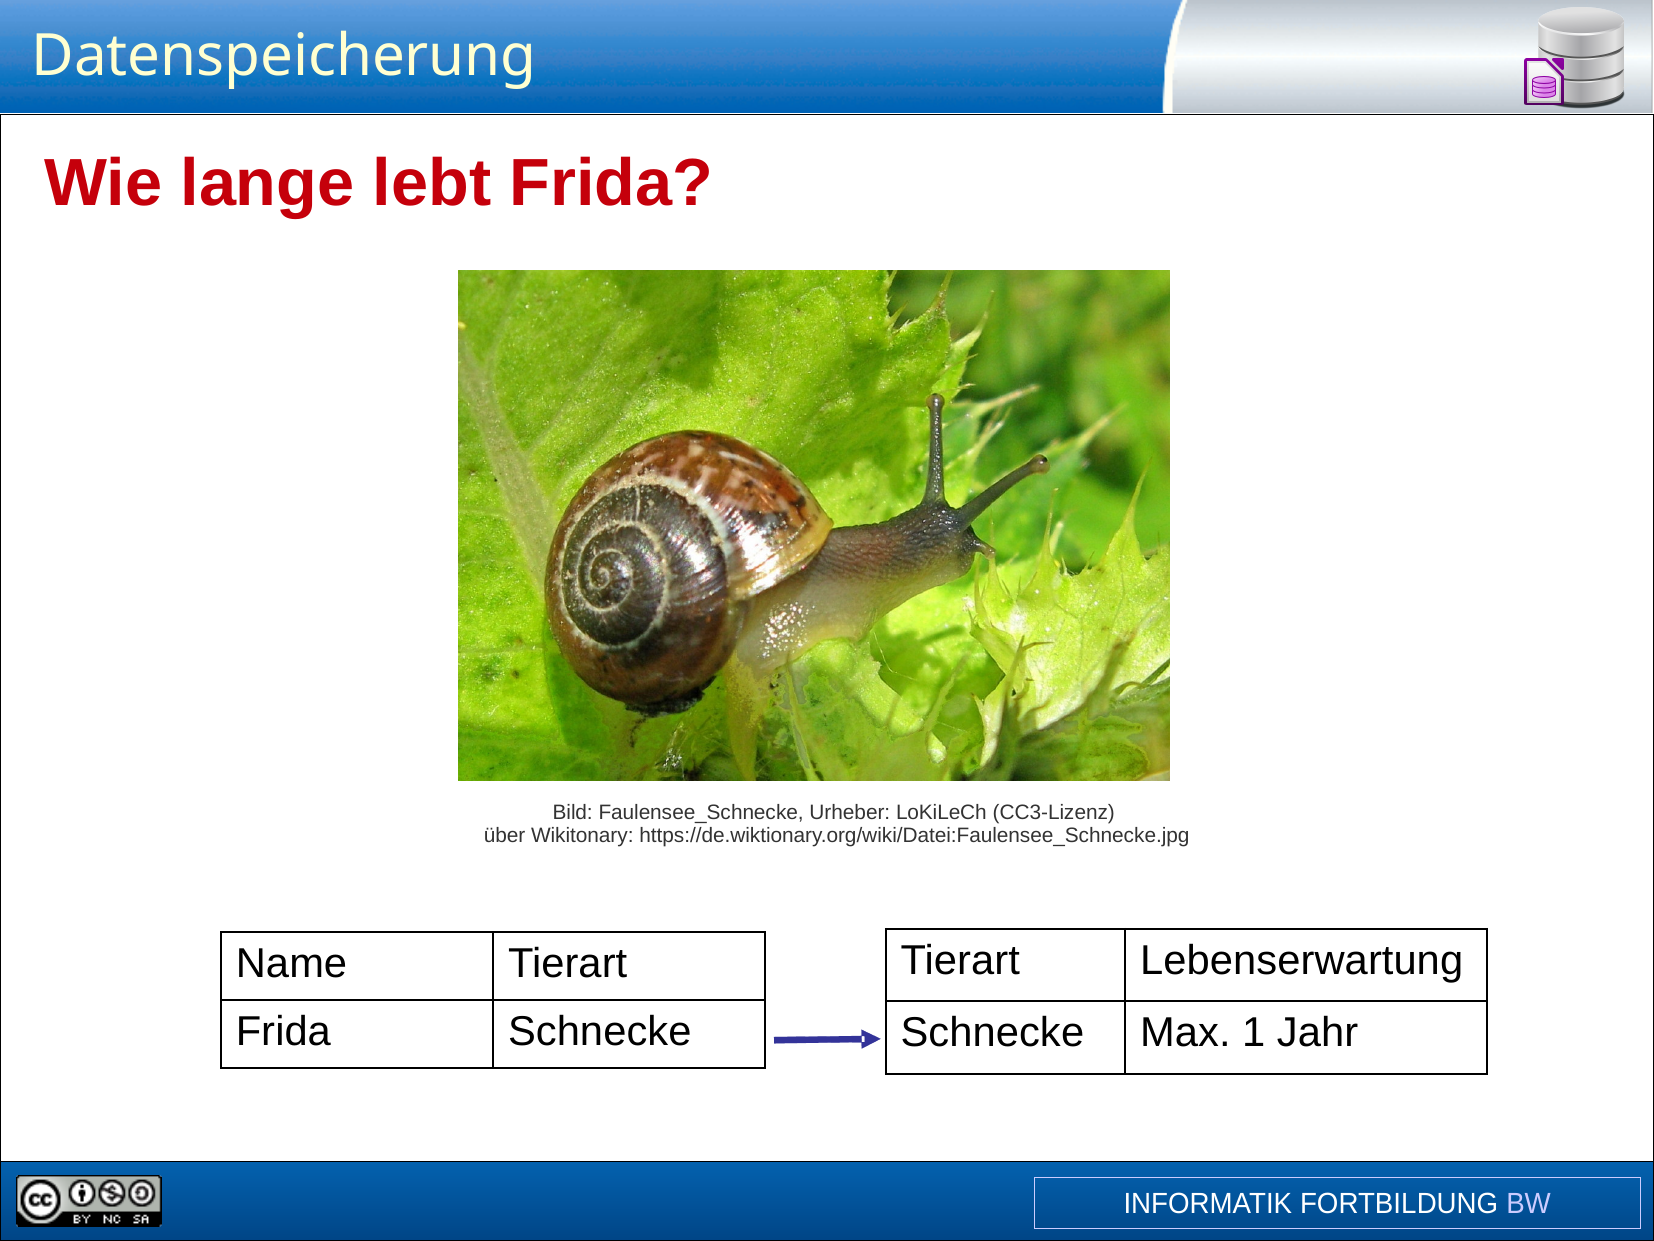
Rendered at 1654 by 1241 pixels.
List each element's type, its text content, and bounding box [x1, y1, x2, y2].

table_cell Schnecke [494, 1001, 764, 1067]
table_header Tierart [494, 933, 764, 999]
picture [16, 1175, 162, 1227]
text_box Bild: Faulensee_Schnecke, Urheber: LoKiLeCh (CC3-Lizenz) über Wikitonary: https://de.wiktionary.org/wiki/Datei:Faulensee_Schnecke.jpg [436, 793, 1237, 855]
table_cell Schnecke [887, 1002, 1124, 1073]
table_header Tierart [887, 930, 1124, 1000]
table_header Lebenserwartung [1126, 930, 1486, 1000]
table_header Name [222, 933, 492, 999]
table_cell Max. 1 Jahr [1126, 1002, 1486, 1073]
picture [0, 0, 1654, 113]
picture [771, 1026, 885, 1054]
picture [458, 306, 1170, 781]
title Datenspeicherung [31, 6, 1151, 100]
table_cell Frida [222, 1001, 492, 1067]
list Wie lange lebt Frida? [32, 145, 1472, 306]
